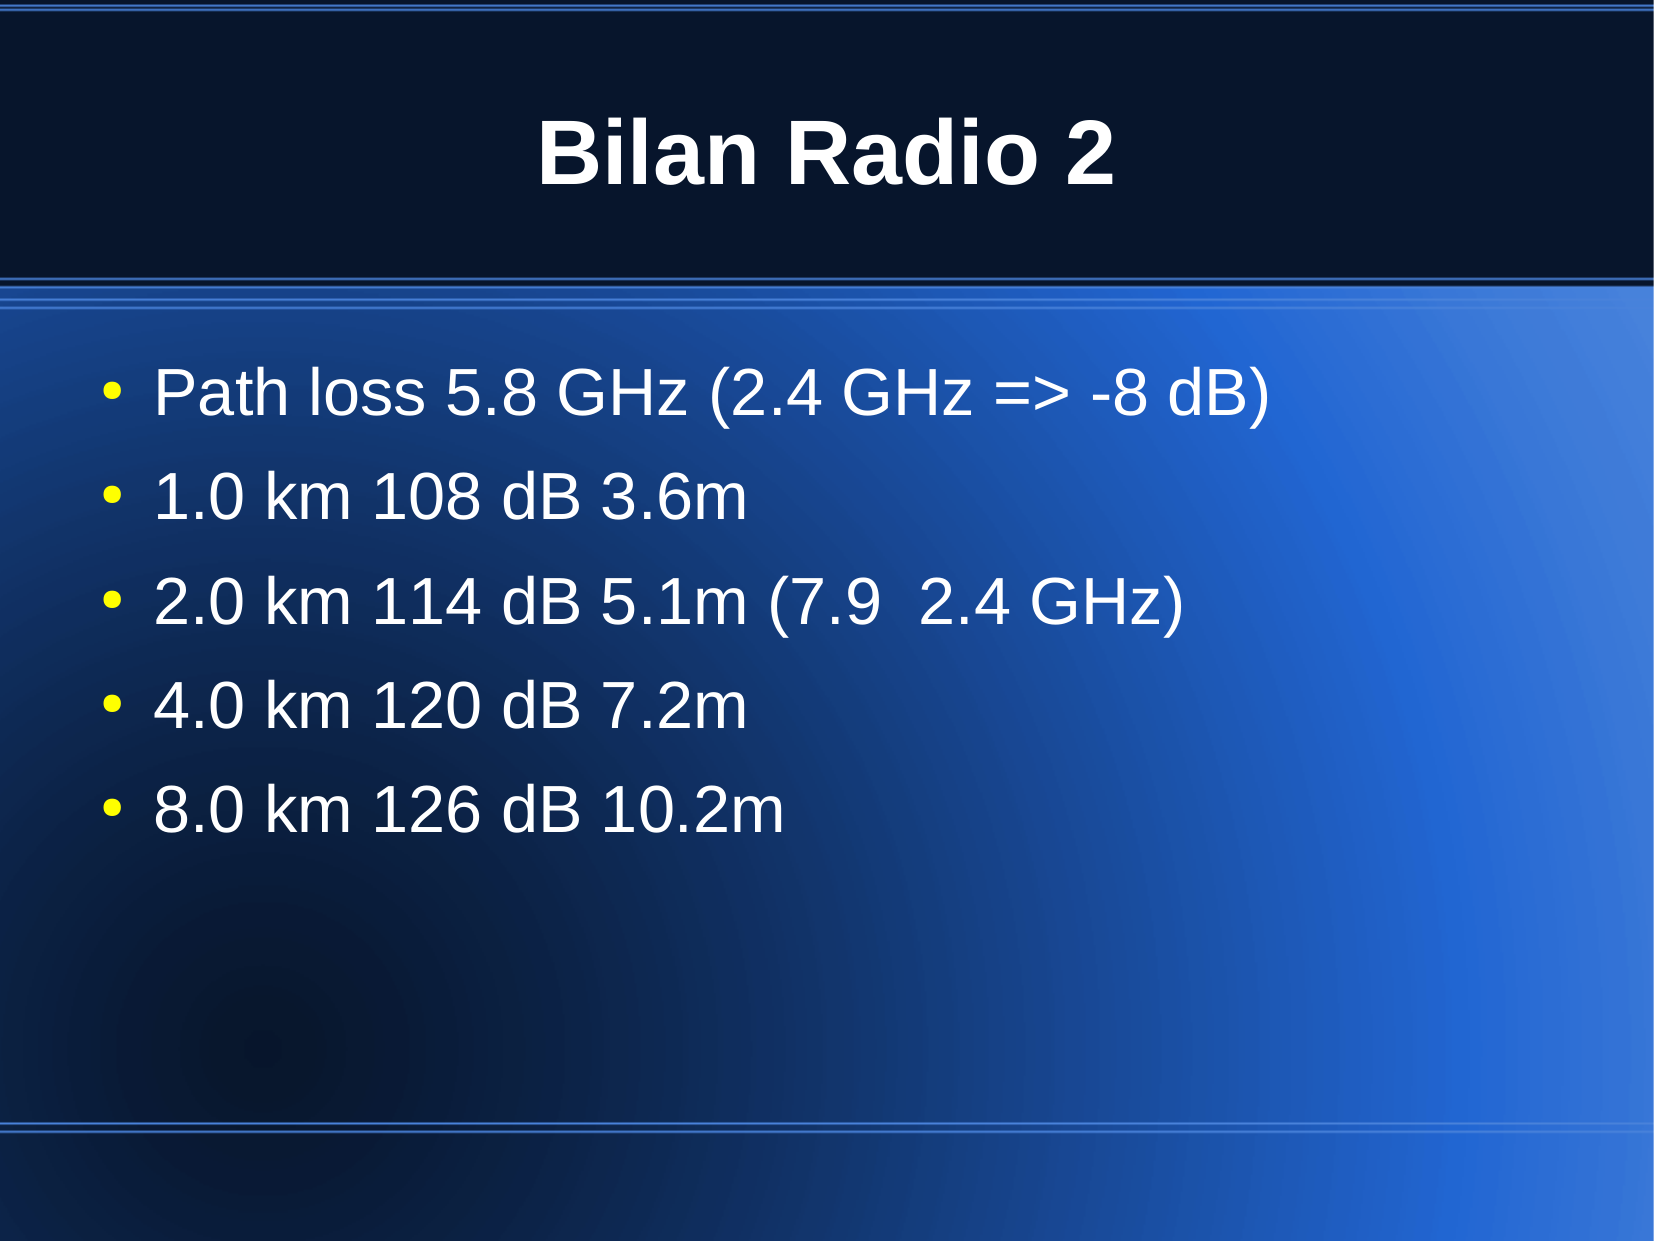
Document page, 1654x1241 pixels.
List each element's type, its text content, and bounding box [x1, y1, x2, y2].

list Path loss 5.8 GHz (2.4 GHz => -8 dB) 1.0 km 108 dB 3.6m 2.0 km 114 dB 5.1m (7.9 2.4 GHz) 4.0 km 120 dB 7.2m 8.0 km 126 dB 10.2m [82, 355, 1571, 1159]
title Bilan Radio 2 [82, 56, 1571, 250]
picture [0, 0, 1654, 1241]
